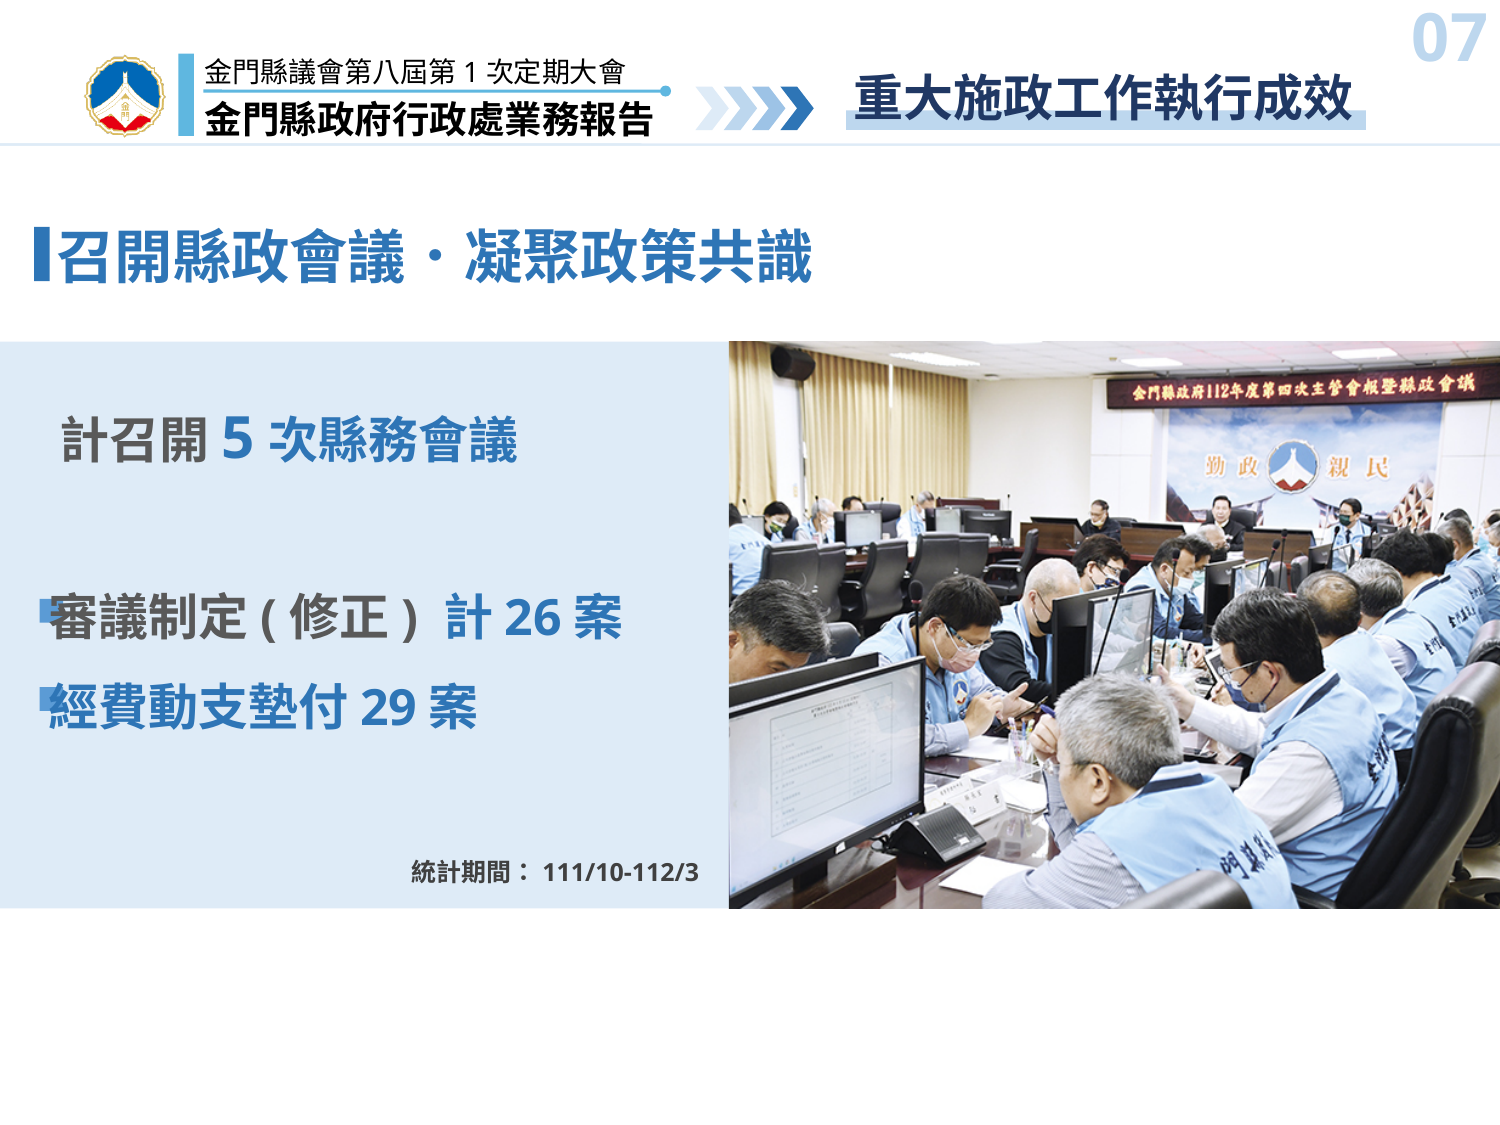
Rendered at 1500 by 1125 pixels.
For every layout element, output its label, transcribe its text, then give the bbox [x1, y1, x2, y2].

text_box [34, 226, 50, 282]
text_box 金門縣議會第八屆第1次定期大會 [189, 47, 670, 88]
text_box [660, 85, 672, 97]
text_box 審議制定(修正) 計26案 經費動支墊付29案 [33, 547, 639, 923]
text_box 07 [1397, 0, 1500, 83]
text_box [752, 86, 786, 131]
text_box [695, 86, 729, 131]
text_box 重大施政工作執行成效 [809, 58, 1369, 134]
text_box 統計期間：111/10-112/3 [639, 849, 715, 894]
picture [728, 341, 1500, 909]
text_box 金門縣政府行政處業務報告 [189, 88, 688, 149]
text_box [0, 341, 728, 909]
text_box 計召開5次縣務會議 [44, 358, 534, 478]
text_box [723, 86, 758, 131]
text_box 召開縣政會議．凝聚政策共識 [41, 212, 886, 298]
picture [50, 46, 187, 149]
text_box [780, 86, 814, 131]
